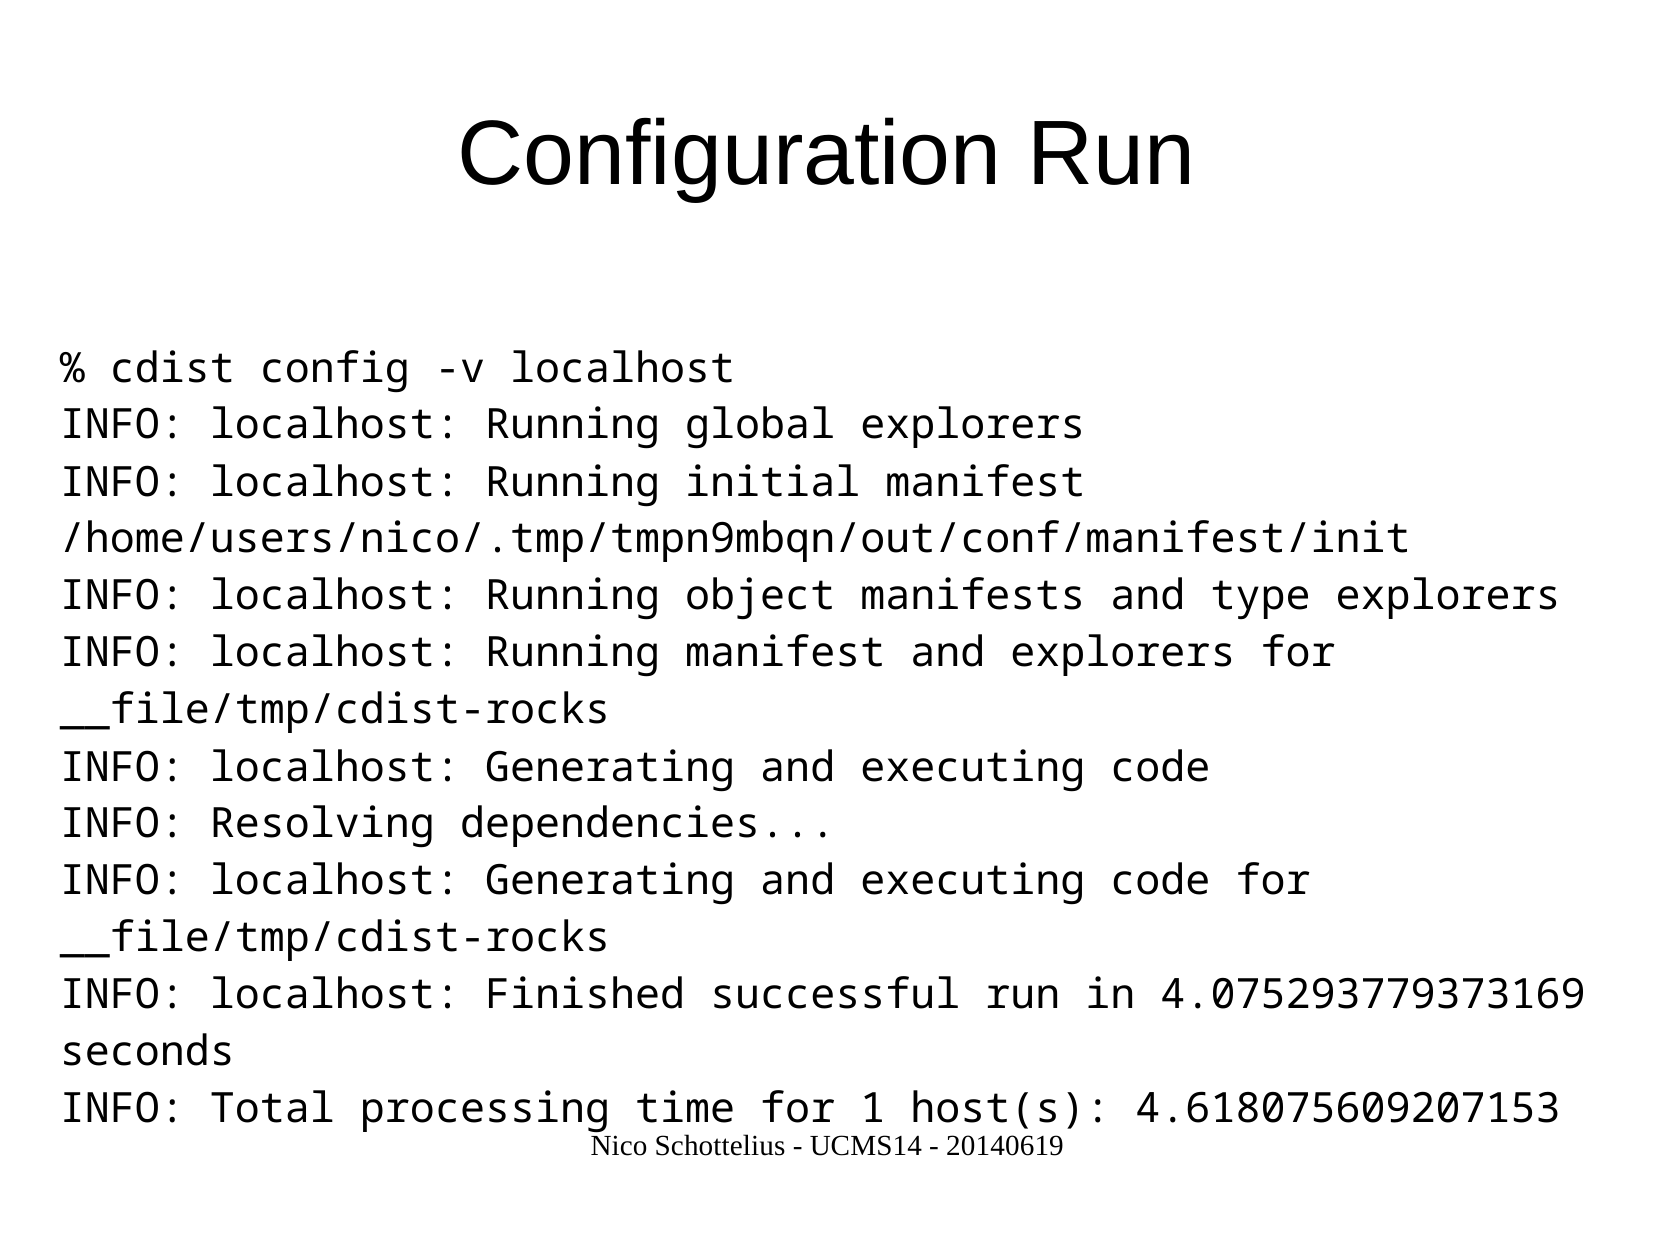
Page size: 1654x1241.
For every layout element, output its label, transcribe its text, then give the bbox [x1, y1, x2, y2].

text_box % cdist config -v localhost INFO: localhost: Running global explorers INFO: localhost: Running initial manifest /home/users/nico/.tmp/tmpn9mbqn/out/conf/manifest/init INFO: localhost: Running object manifests and type explorers INFO: localhost: Running manifest and explorers for __file/tmp/cdist-rocks INFO: localhost: Generating and executing code INFO: Resolving dependencies... INFO: localhost: Generating and executing code for __file/tmp/cdist-rocks INFO: localhost: Finished successful run in 4.075293779373169 seconds INFO: Total processing time for 1 host(s): 4.618075609207153 [44, 329, 1620, 1241]
title Configuration Run [82, 49, 1571, 257]
